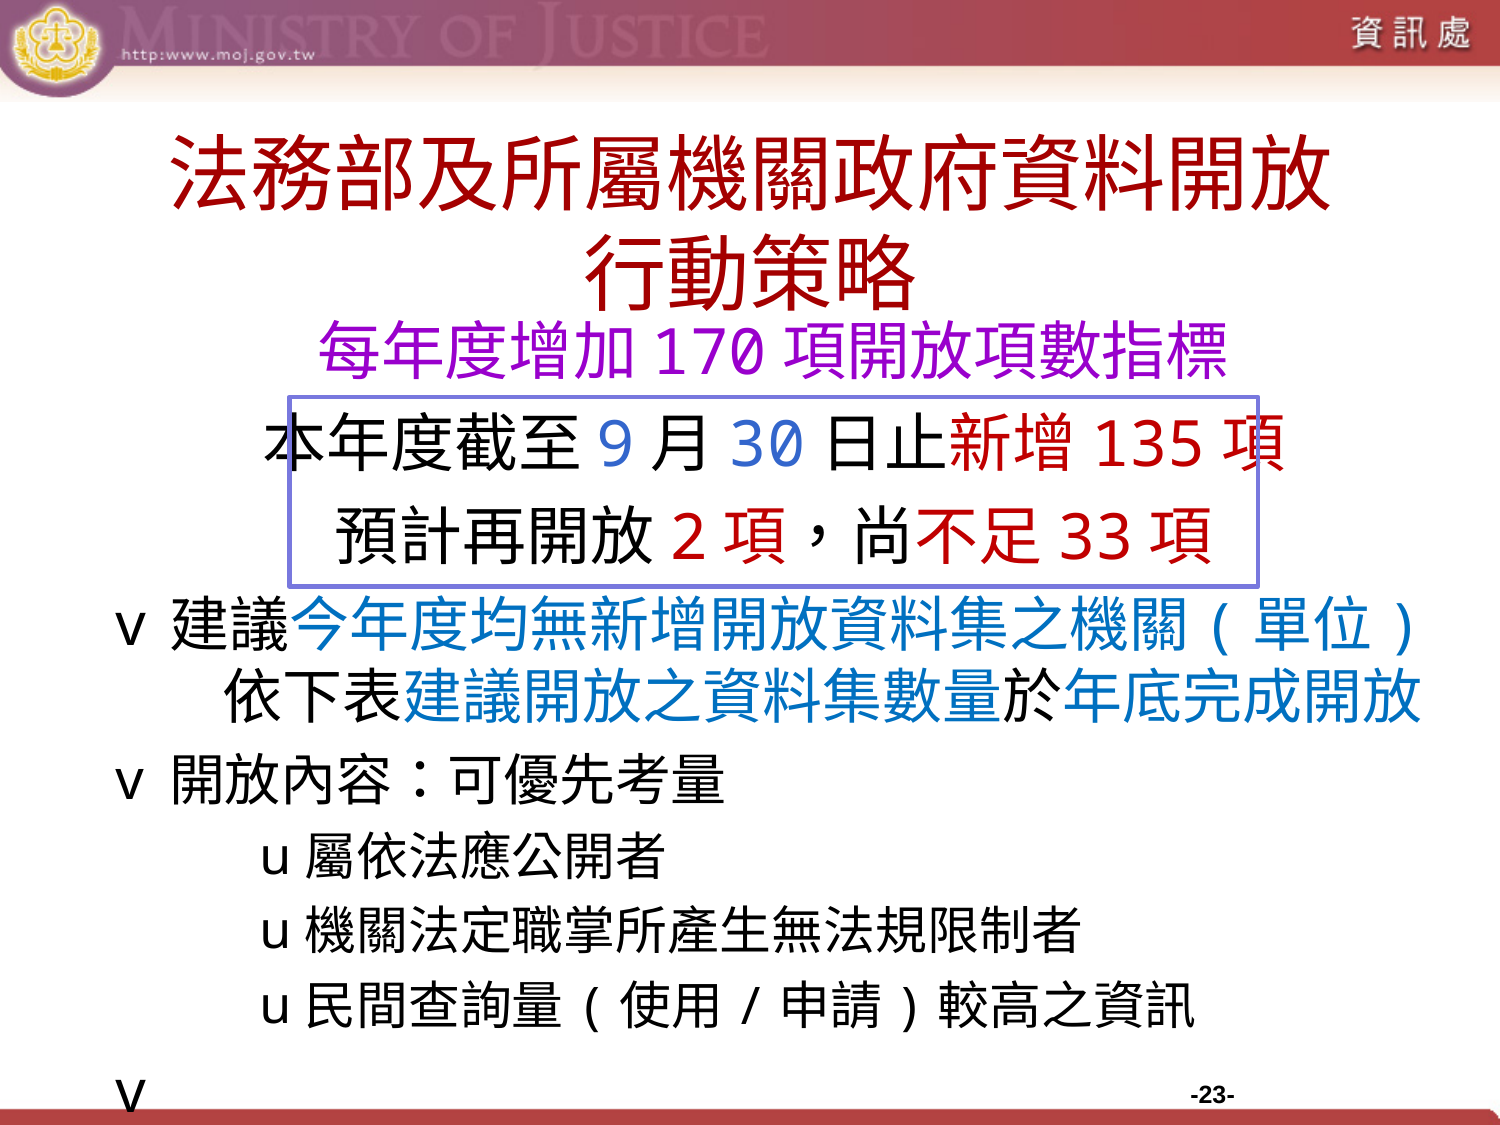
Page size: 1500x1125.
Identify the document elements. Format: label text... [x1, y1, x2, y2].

list 每年度增加170項開放項數指標 本年度截至9月30日止新增135項 預計再開放2項，尚不足33項 建議今年度均無新增開放資料集之機關(單位)依下表建議開放之資料集數量於年底完成開放 開放內容：可優先考量 屬依法應公開者 機關法定職掌所產生無法規限制者 民間查詢量(使用/申請)較高之資訊 [100, 302, 1447, 1059]
text_box -23- [1175, 1070, 1488, 1109]
title 法務部及所屬機關政府資料開放行動策略 [112, 113, 1388, 288]
